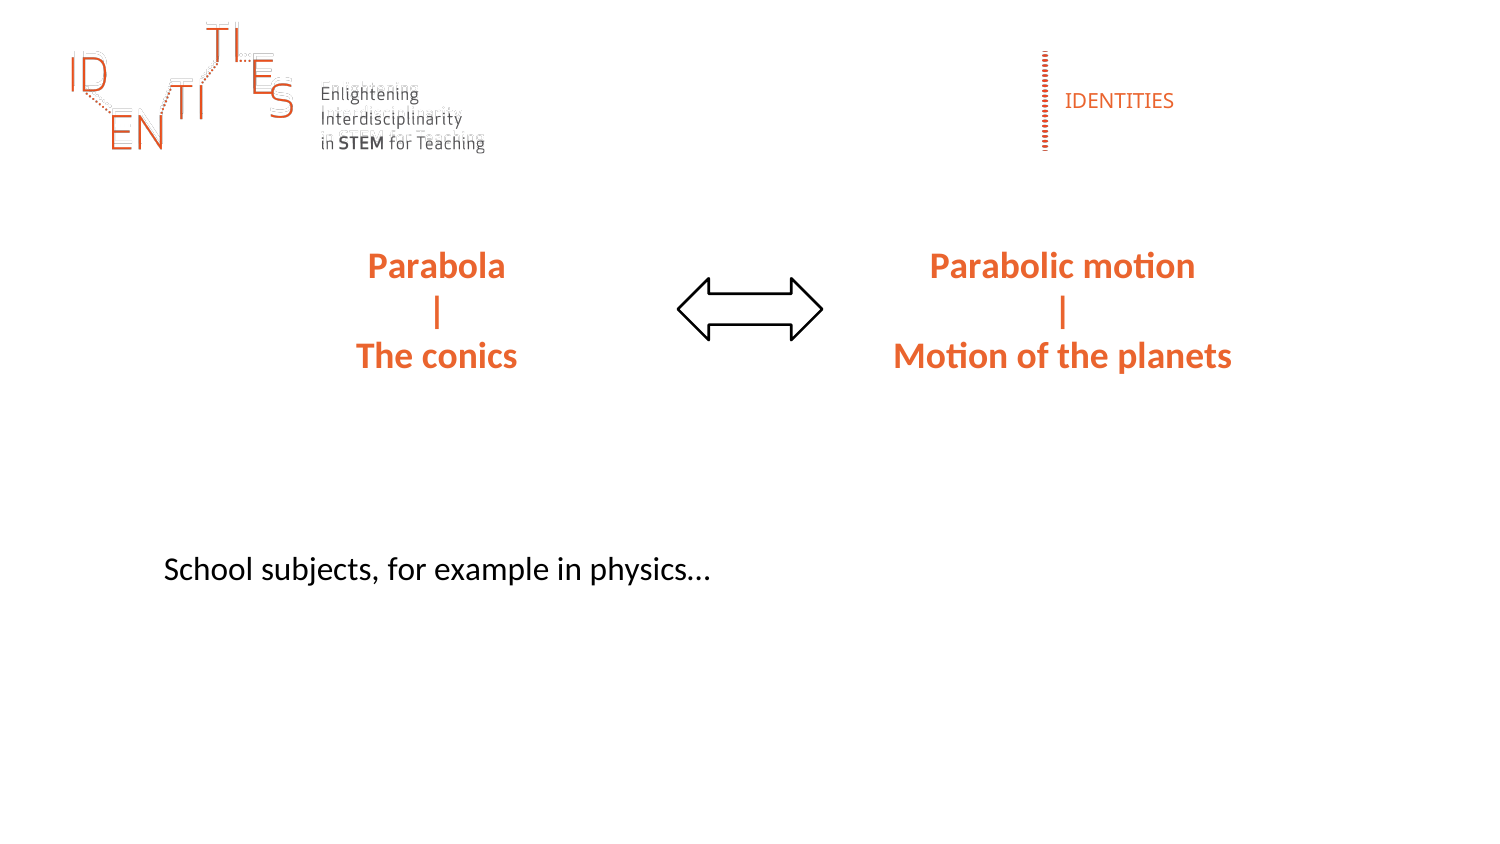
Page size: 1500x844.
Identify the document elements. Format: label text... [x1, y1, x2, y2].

text_box Parabola | The conics [196, 233, 678, 385]
picture [71, 18, 485, 157]
picture [1042, 51, 1051, 151]
text_box School subjects, for example in physics… [147, 537, 728, 594]
text_box Parabolic motion | Motion of the planets [822, 233, 1304, 385]
text_box IDENTITIES [1050, 80, 1472, 141]
